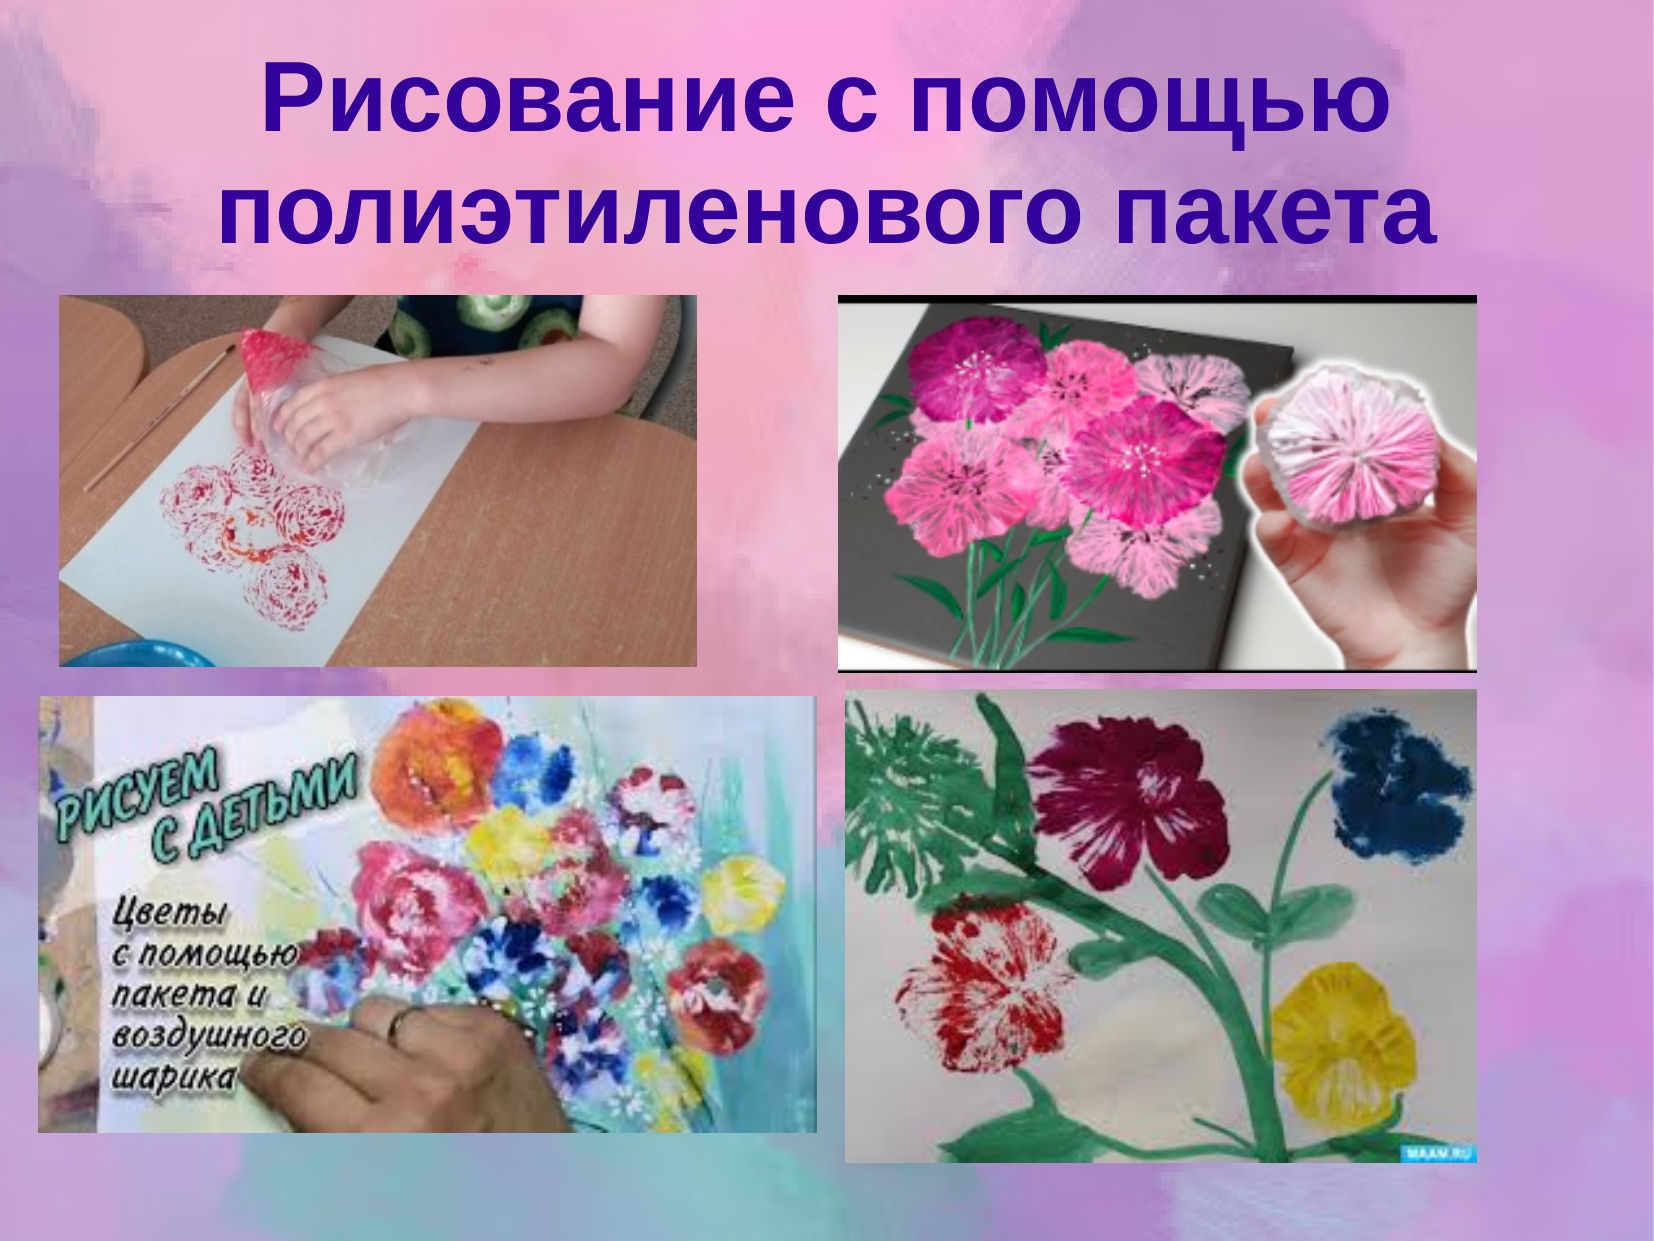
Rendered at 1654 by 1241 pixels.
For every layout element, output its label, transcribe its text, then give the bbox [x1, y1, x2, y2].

title Рисование с помощью полиэтиленового пакета [82, 41, 1571, 265]
picture [0, 0, 1654, 1241]
